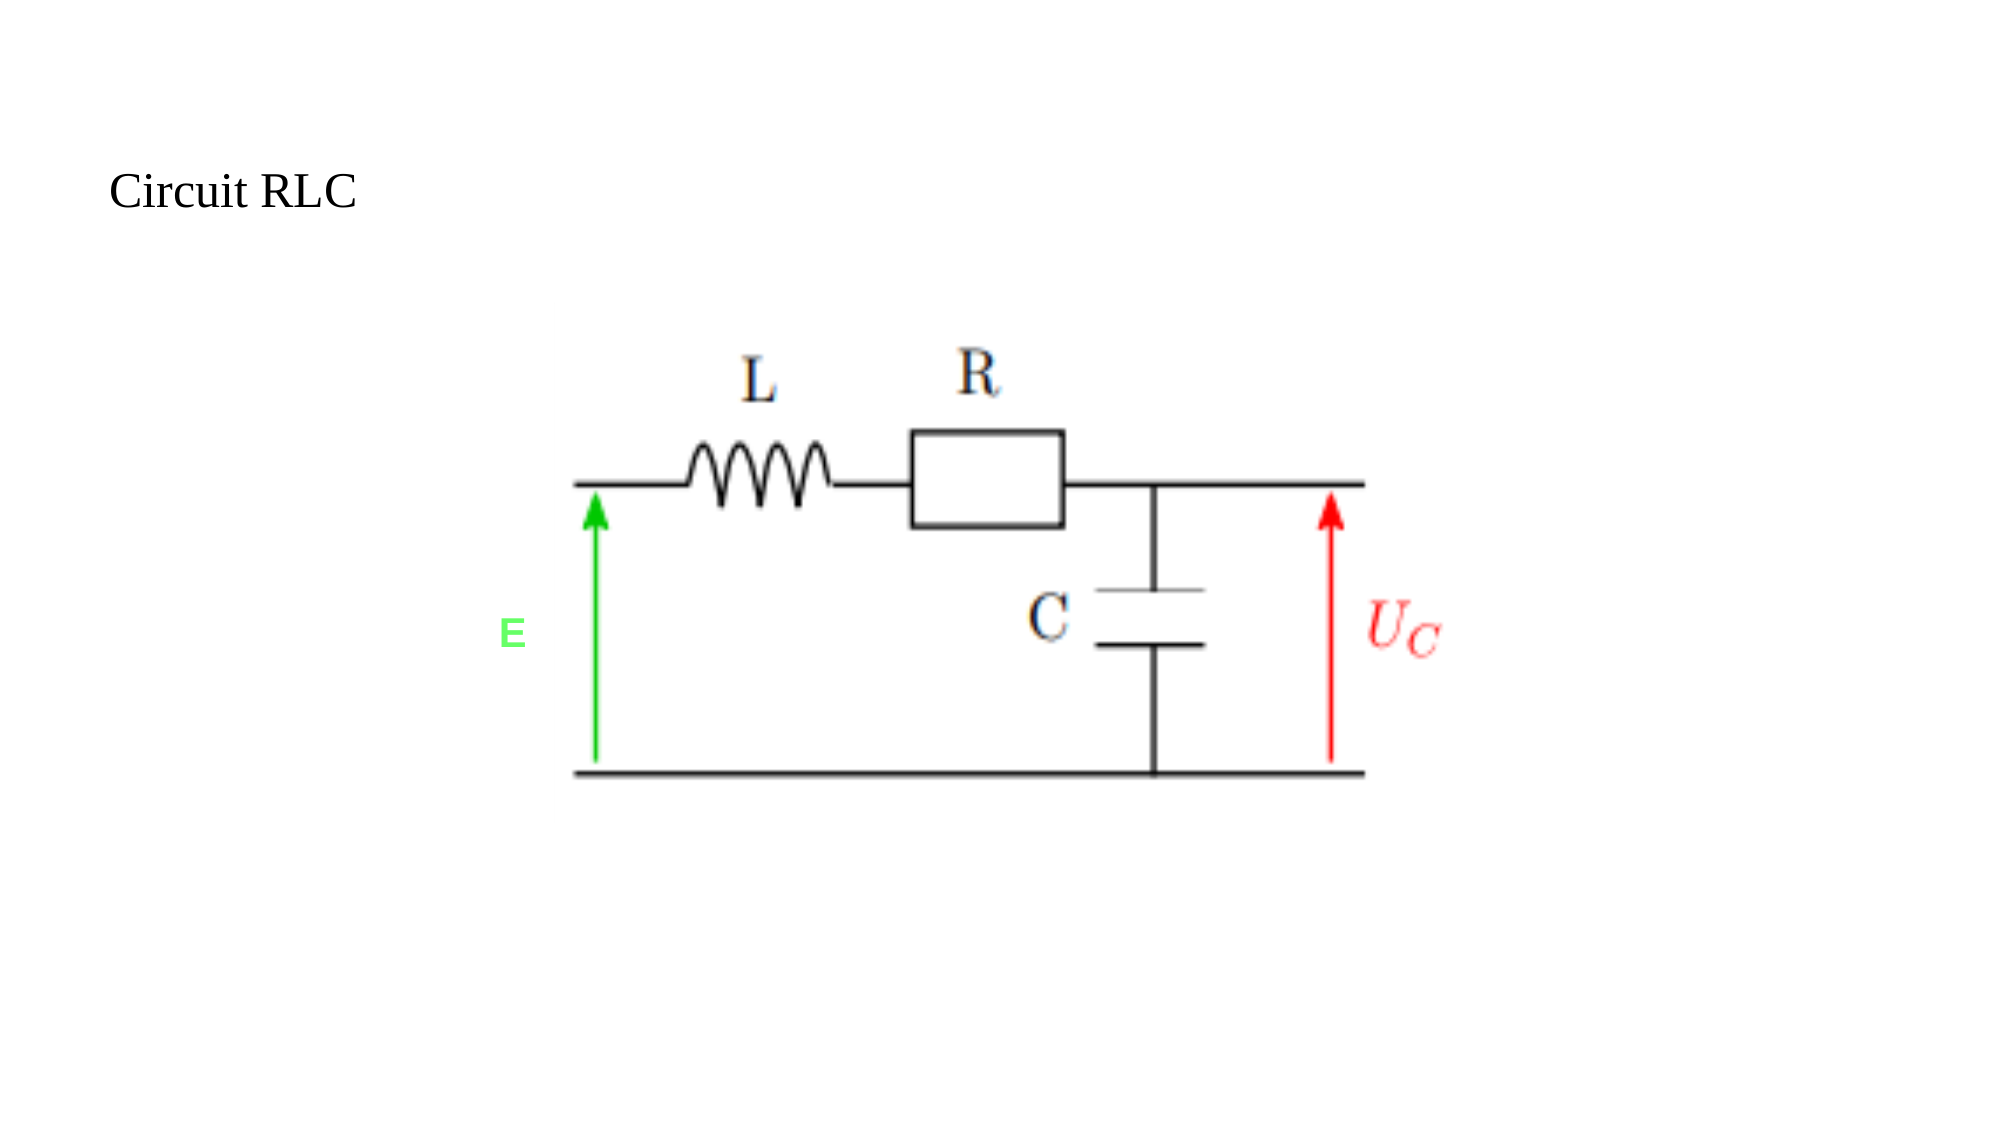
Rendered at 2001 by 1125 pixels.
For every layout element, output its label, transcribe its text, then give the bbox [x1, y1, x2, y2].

text_box Circuit RLC [94, 156, 449, 284]
text_box E [484, 602, 579, 665]
picture [553, 302, 1447, 823]
